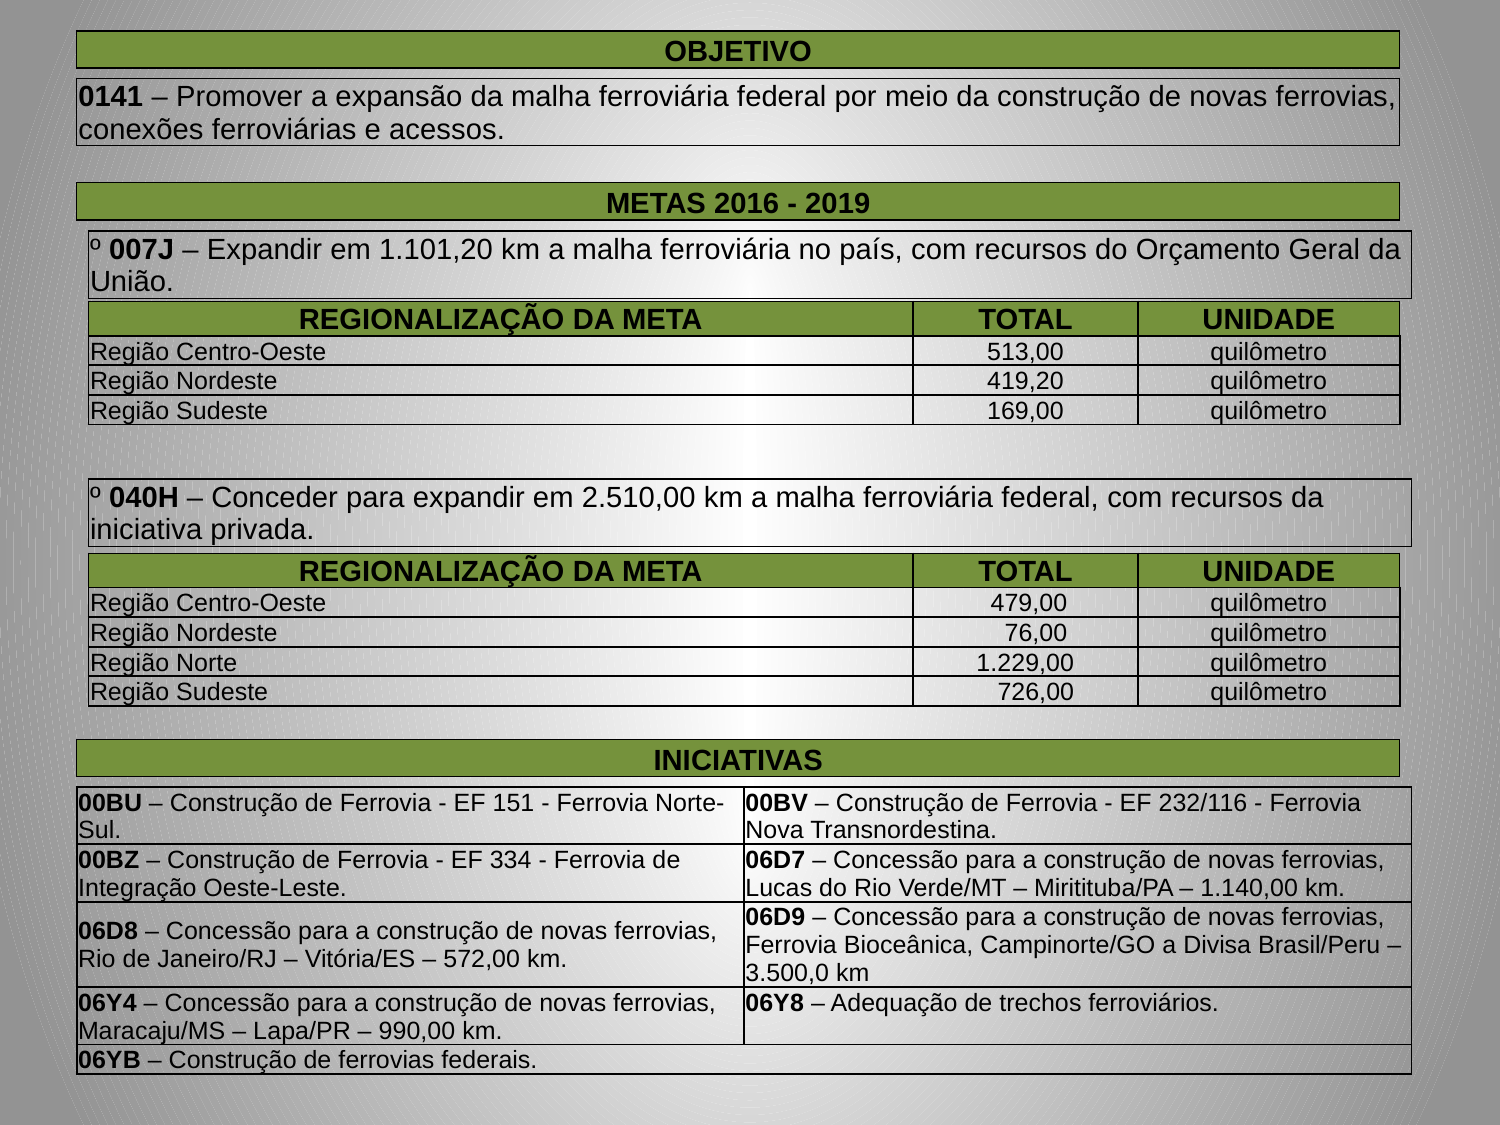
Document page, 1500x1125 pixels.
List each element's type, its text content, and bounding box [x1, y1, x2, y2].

table_header OBJETIVO [77, 32, 1399, 67]
table_header º 007J – Expandir em 1.101,20 km a malha ferroviária no país, com recursos do Orçamento Geral da União. [89, 232, 1411, 298]
table_header TOTAL [914, 554, 1137, 587]
table_header TOTAL [914, 302, 1137, 335]
table_header METAS 2016 - 2019 [77, 183, 1399, 219]
table_cell 513,00 [914, 337, 1137, 364]
table_cell Região Sudeste [89, 677, 912, 705]
table_header UNIDADE [1139, 302, 1399, 335]
table_cell 06Y8 – Adequação de trechos ferroviários. [745, 988, 1411, 1044]
table_cell 726,00 [914, 677, 1137, 705]
table_cell 419,20 [914, 366, 1137, 394]
table_cell 1.229,00 [914, 648, 1137, 675]
table_cell 06Y4 – Concessão para a construção de novas ferrovias, Maracaju/MS – Lapa/PR – 990,00 km. [78, 988, 743, 1044]
table_header REGIONALIZAÇÃO DA META [89, 554, 912, 587]
table_cell quilômetro [1139, 618, 1399, 646]
table_cell 06YB – Construção de ferrovias federais. [78, 1045, 1411, 1073]
table_header INICIATIVAS [77, 740, 1399, 776]
table_cell 06D7 – Concessão para a construção de novas ferrovias, Lucas do Rio Verde/MT – Miritituba/PA – 1.140,00 km. [745, 845, 1411, 901]
table_header REGIONALIZAÇÃO DA META [89, 302, 912, 335]
table_cell Região Nordeste [89, 366, 912, 394]
table_cell 479,00 [914, 588, 1137, 616]
table_cell quilômetro [1139, 588, 1399, 616]
table_cell quilômetro [1139, 337, 1399, 364]
table_cell Região Centro-Oeste [89, 337, 912, 364]
table_header 00BV – Construção de Ferrovia - EF 232/116 - Ferrovia Nova Transnordestina. [745, 788, 1411, 843]
table_header UNIDADE [1139, 554, 1399, 587]
table_cell quilômetro [1139, 396, 1399, 424]
table_header 0141 – Promover a expansão da malha ferroviária federal por meio da construção de novas ferrovias, conexões ferroviárias e acessos. [77, 79, 1399, 145]
table_cell Região Nordeste [89, 618, 912, 646]
table_header 00BU – Construção de Ferrovia - EF 151 - Ferrovia Norte-Sul. [78, 788, 743, 843]
table_cell quilômetro [1139, 648, 1399, 675]
table_cell quilômetro [1139, 366, 1399, 394]
table_header º 040H – Conceder para expandir em 2.510,00 km a malha ferroviária federal, com recursos da iniciativa privada. [89, 480, 1411, 546]
table_cell 00BZ – Construção de Ferrovia - EF 334 - Ferrovia de Integração Oeste-Leste. [78, 845, 743, 901]
table_cell Região Centro-Oeste [89, 588, 912, 616]
table_cell 06D8 – Concessão para a construção de novas ferrovias, Rio de Janeiro/RJ – Vitória/ES – 572,00 km. [78, 903, 743, 986]
table_cell quilômetro [1139, 677, 1399, 705]
table_cell 169,00 [914, 396, 1137, 424]
table_cell 76,00 [914, 618, 1137, 646]
table_cell 06D9 – Concessão para a construção de novas ferrovias, Ferrovia Bioceânica, Campinorte/GO a Divisa Brasil/Peru – 3.500,0 km [745, 903, 1411, 986]
table_cell Região Norte [89, 648, 912, 675]
table_cell Região Sudeste [89, 396, 912, 424]
